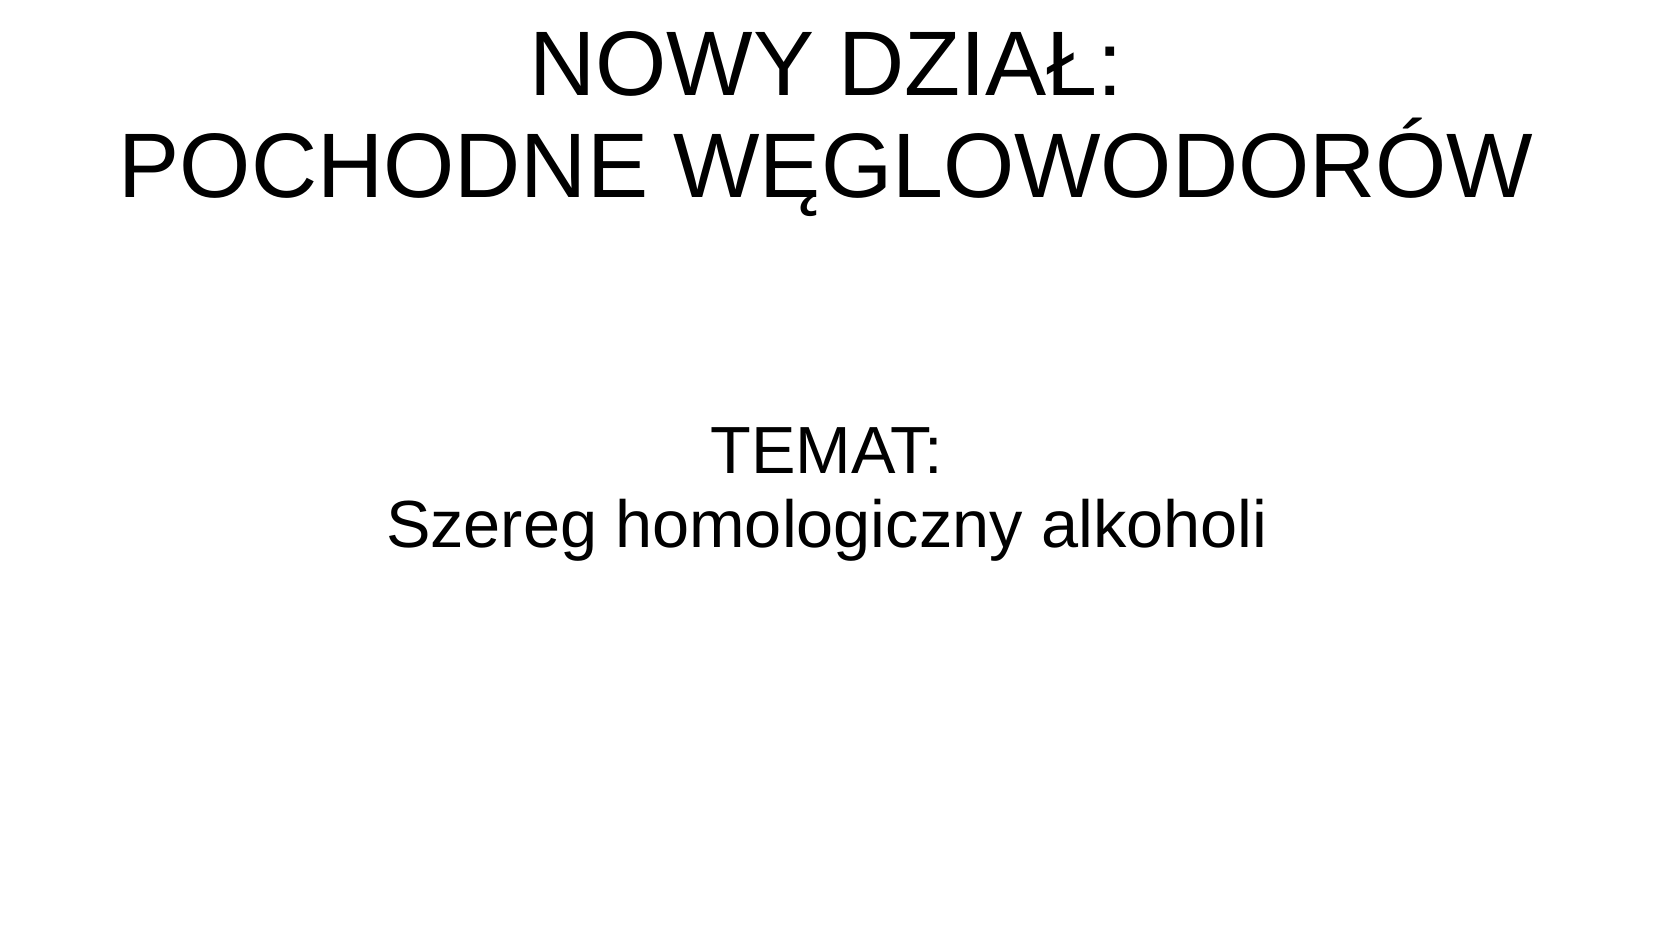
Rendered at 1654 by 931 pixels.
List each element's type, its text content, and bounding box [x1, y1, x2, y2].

subtitle TEMAT: Szereg homologiczny alkoholi [82, 217, 1571, 758]
title NOWY DZIAŁ: POCHODNE WĘGLOWODORÓW [82, 12, 1571, 217]
